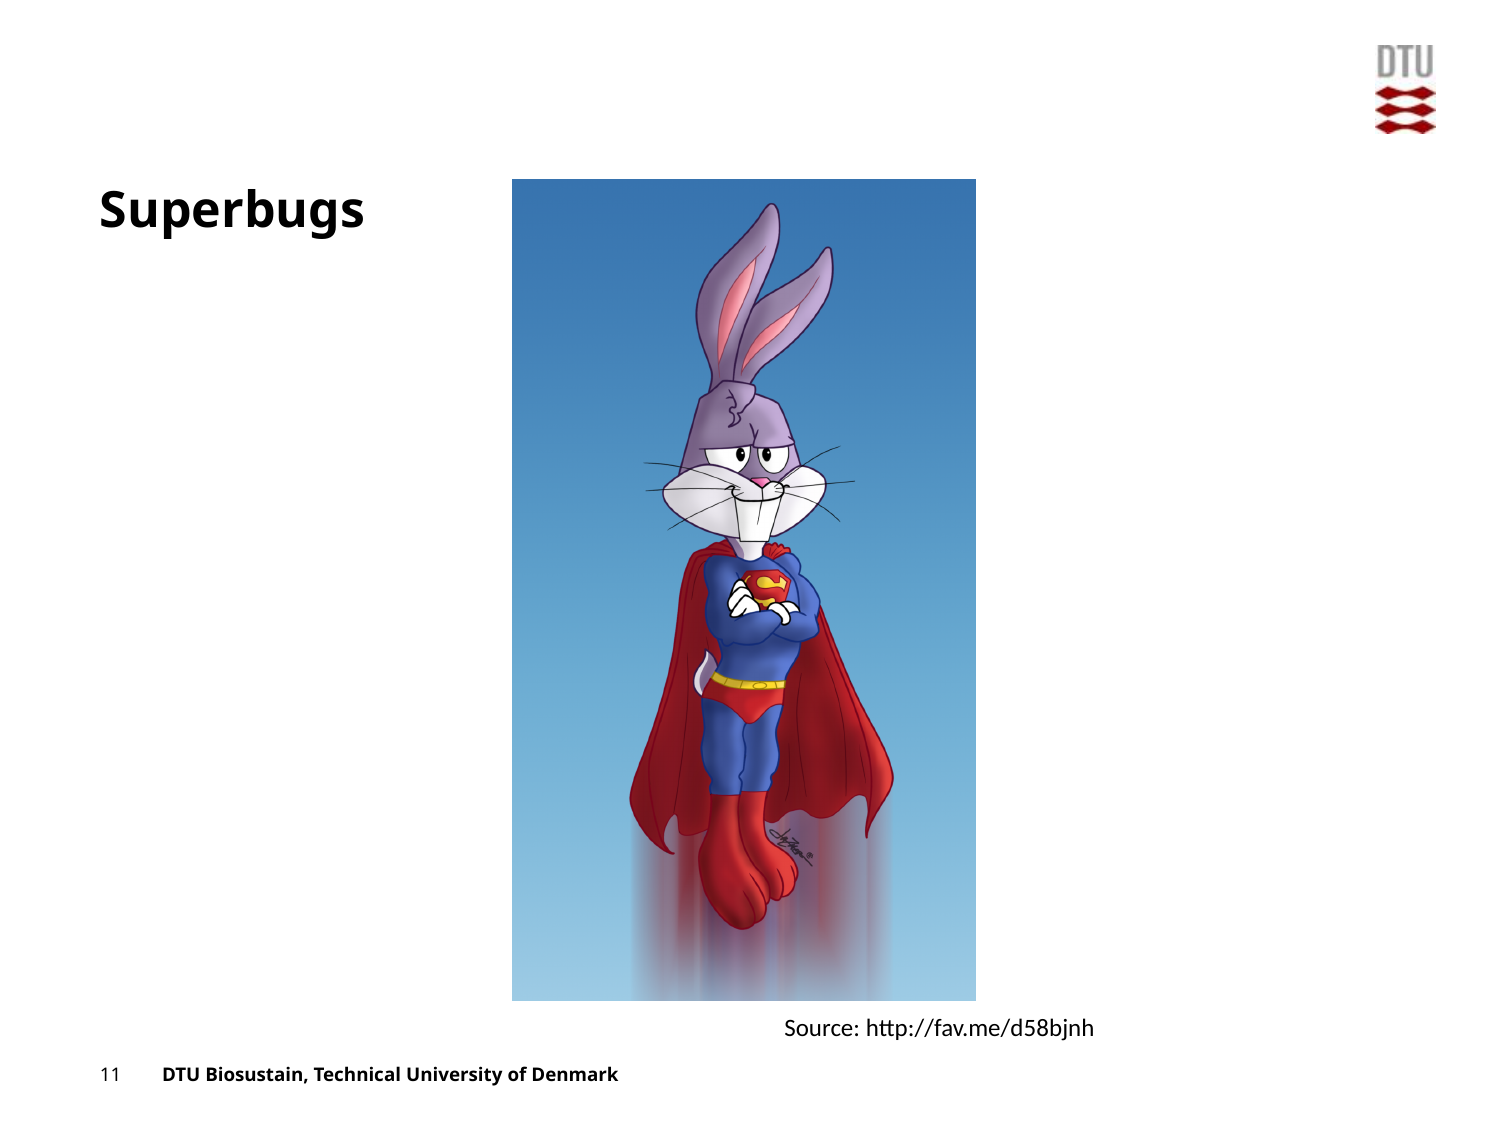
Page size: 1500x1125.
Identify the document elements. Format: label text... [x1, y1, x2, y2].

picture [512, 179, 976, 1001]
title Superbugs [99, 50, 1375, 238]
text_box Source: http://fav.me/d58bjnh [769, 1010, 1111, 1051]
slide_number <number> [99, 1062, 151, 1113]
picture [1375, 45, 1436, 134]
